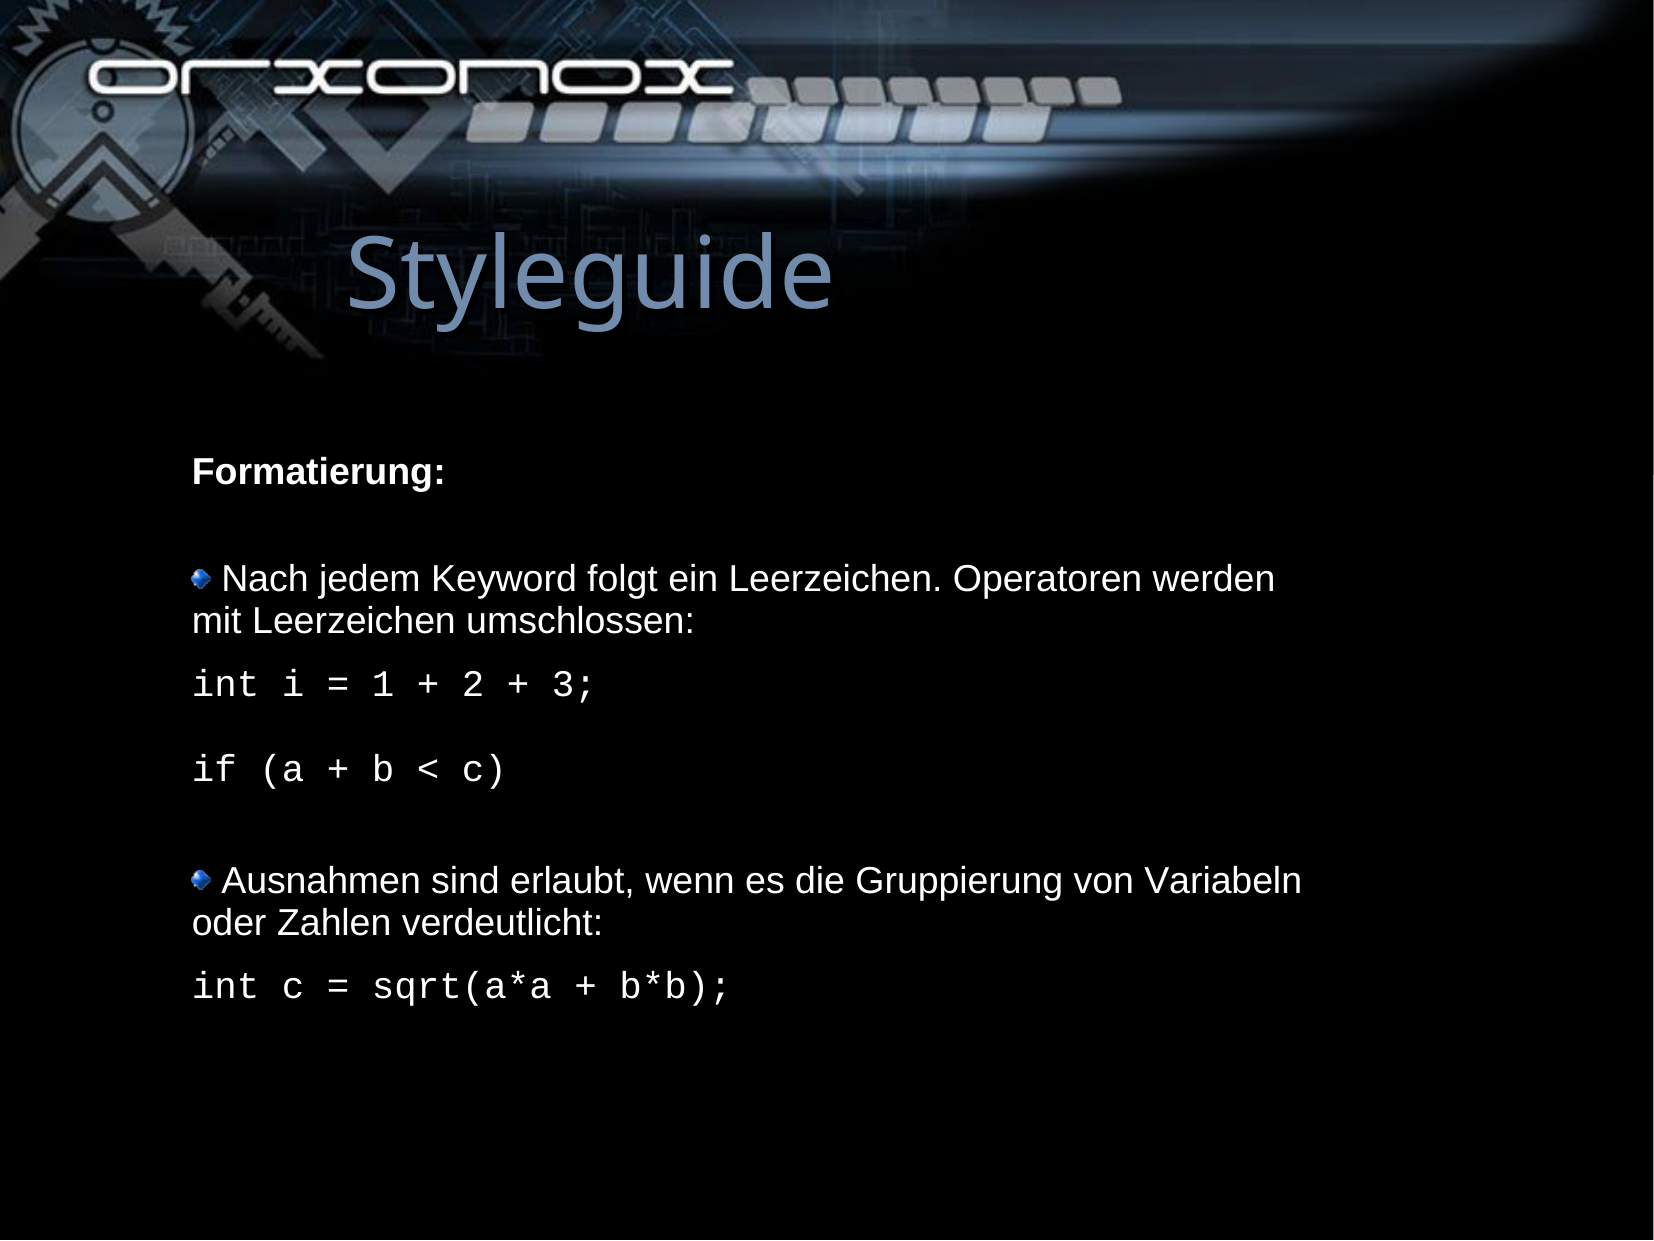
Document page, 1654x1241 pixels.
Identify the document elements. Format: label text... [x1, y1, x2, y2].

text_box Formatierung: Nach jedem Keyword folgt ein Leerzeichen. Operatoren werden mit Leerzeichen umschlossen: int i = 1 + 2 + 3; if (a + b < c) Ausnahmen sind erlaubt, wenn es die Gruppierung von Variabeln oder Zahlen verdeutlicht: int c = sqrt(a*a + b*b); [177, 442, 1329, 1045]
text_box Styleguide [330, 194, 1306, 344]
picture [0, 0, 1654, 475]
